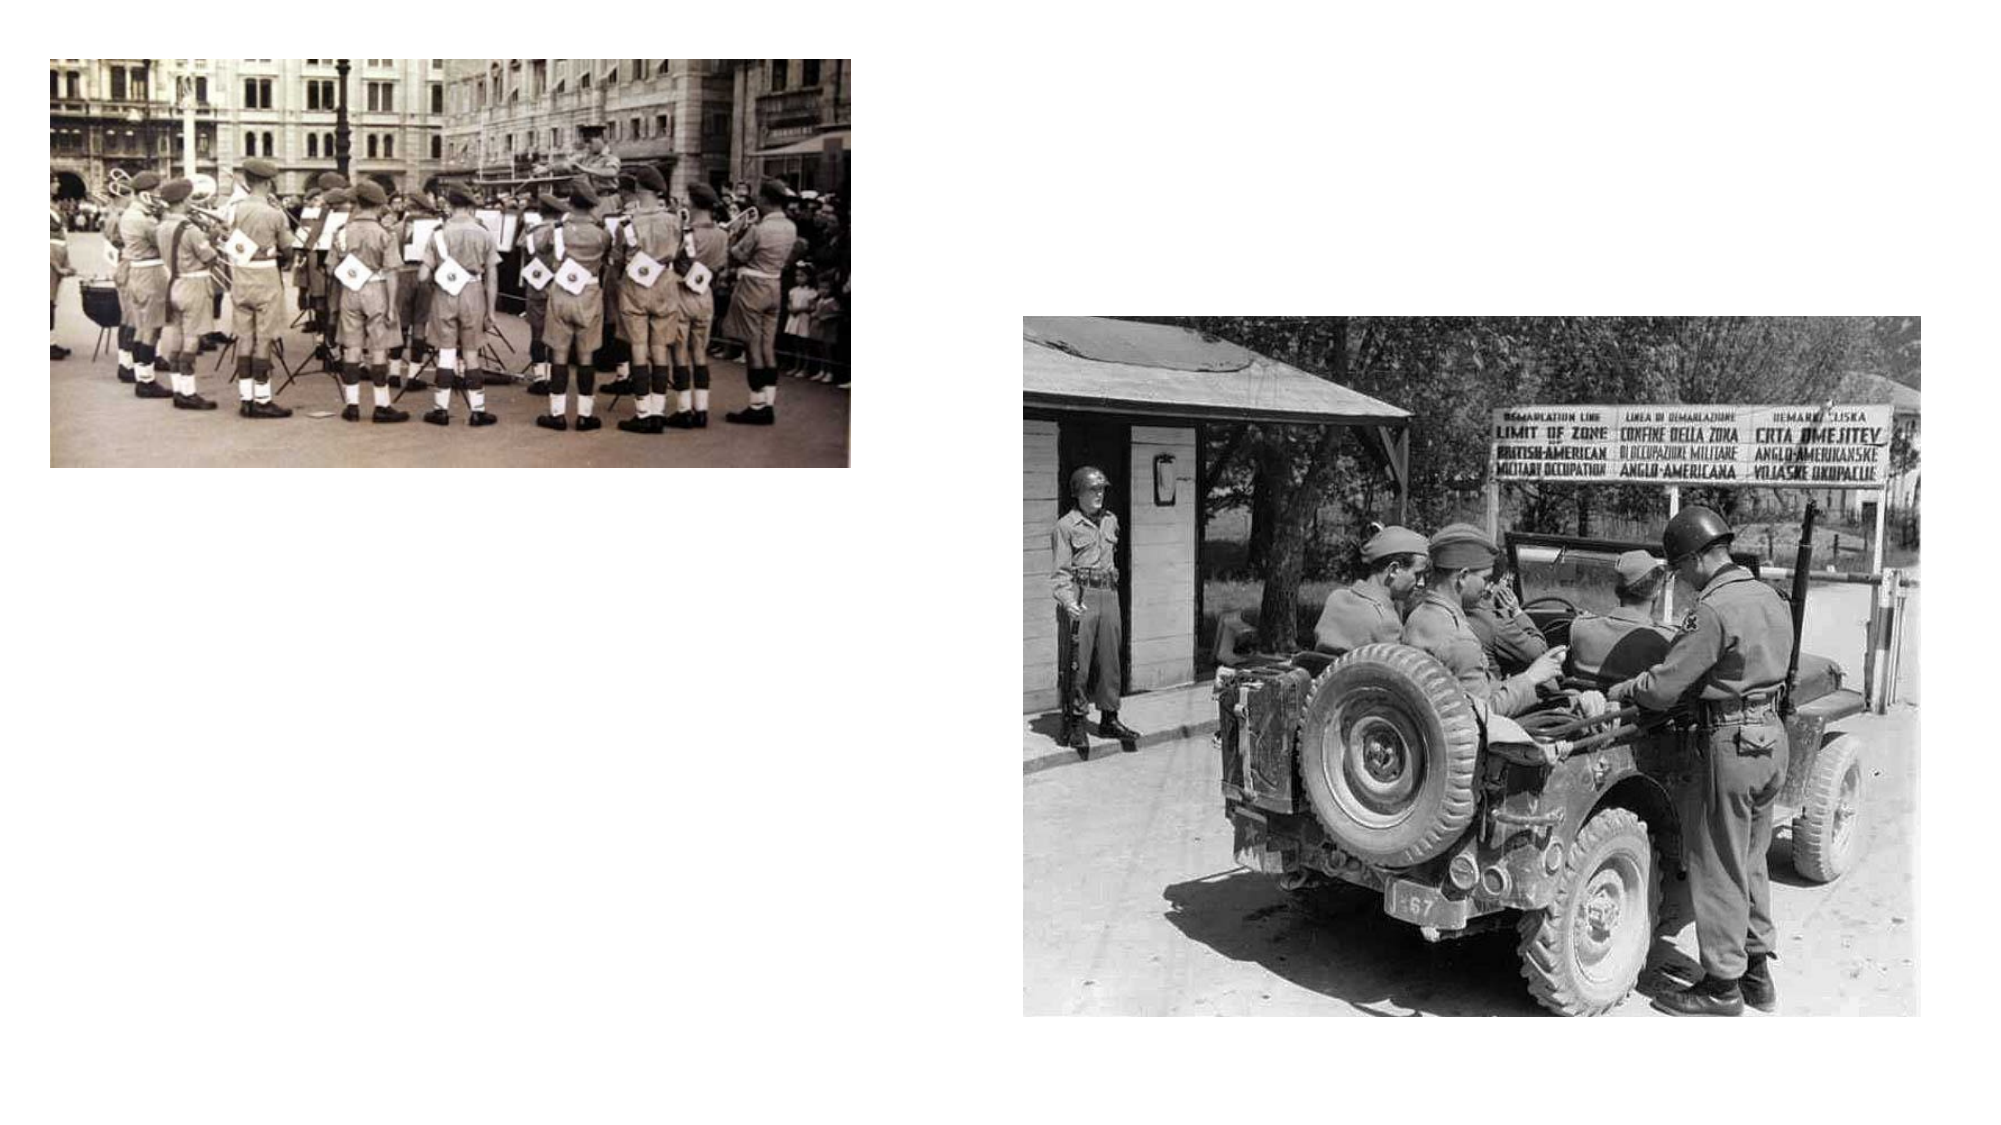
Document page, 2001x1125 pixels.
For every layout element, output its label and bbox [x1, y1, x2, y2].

picture [50, 59, 851, 468]
picture [1023, 316, 1921, 1017]
